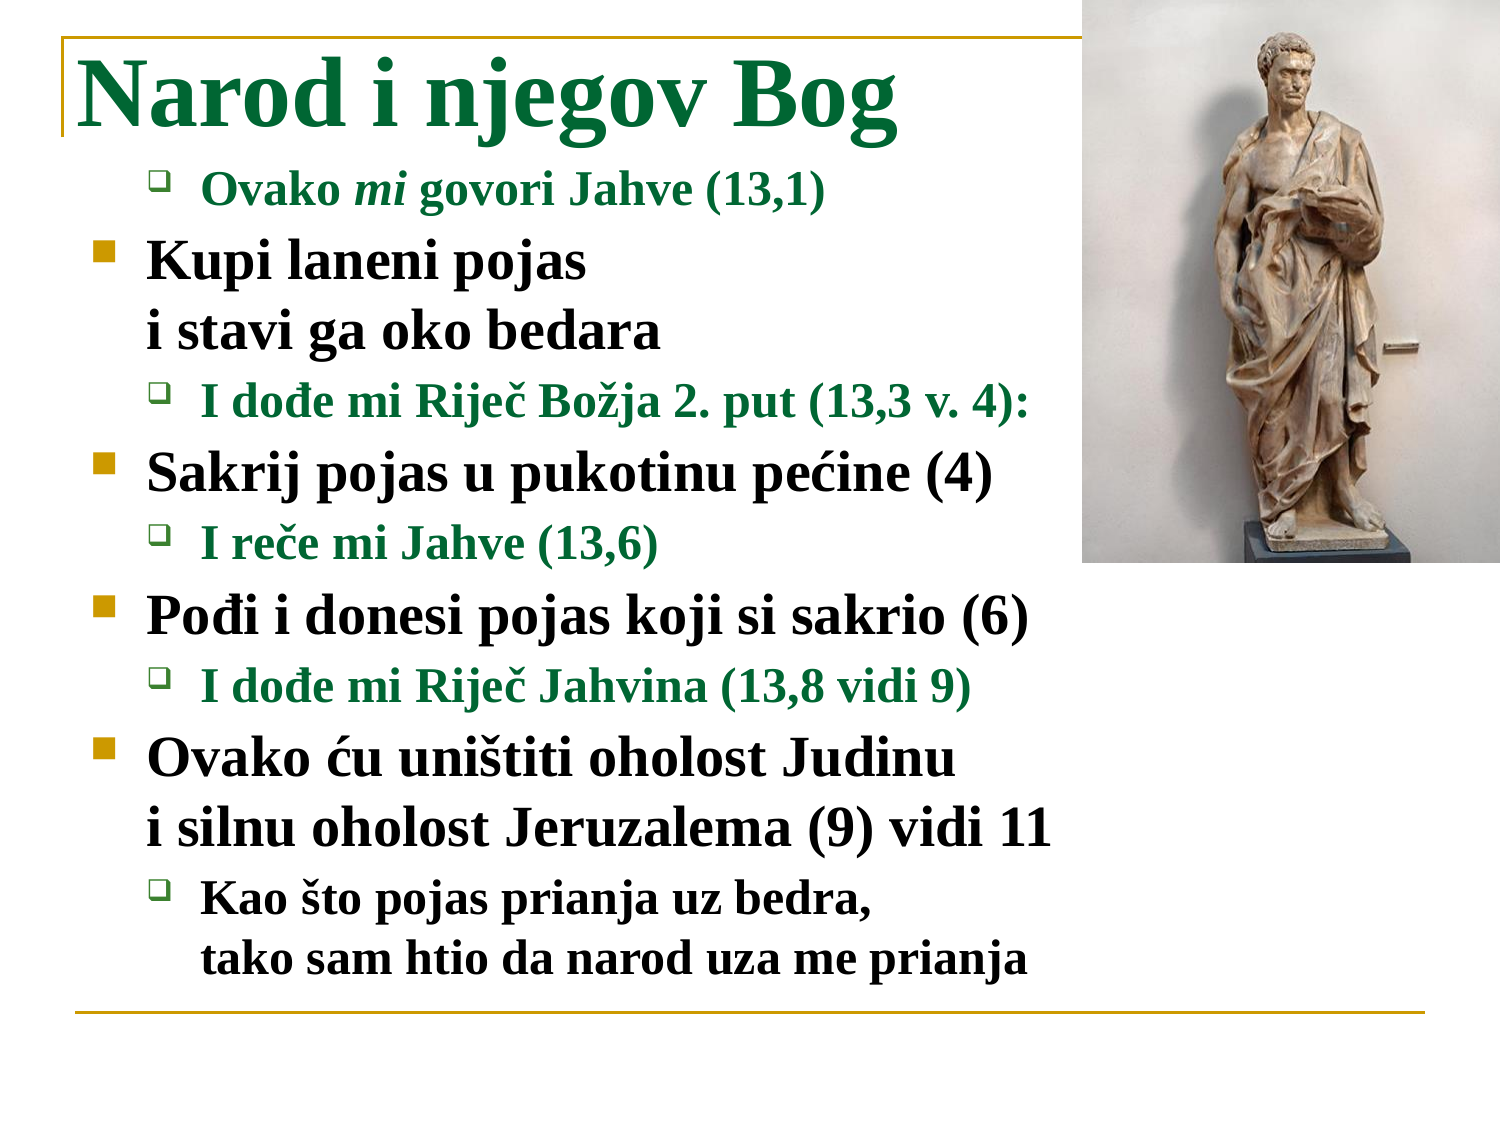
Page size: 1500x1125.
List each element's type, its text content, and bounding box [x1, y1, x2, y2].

list Ovako mi govori Jahve (13,1) Kupi laneni pojas i stavi ga oko bedara I dođe mi Riječ Božja 2. put (13,3 v. 4): Sakrij pojas u pukotinu pećine (4) I reče mi Jahve (13,6) Pođi i donesi pojas koji si sakrio (6) I dođe mi Riječ Jahvina (13,8 vidi 9) Ovako ću uništiti oholost Judinu i silnu oholost Jeruzalema (9) vidi 11 Kao što pojas prianja uz bedra, tako sam htio da narod uza me prianja [75, 147, 1426, 1006]
title Narod i njegov Bog [61, 19, 1082, 206]
picture [1082, 0, 1500, 563]
